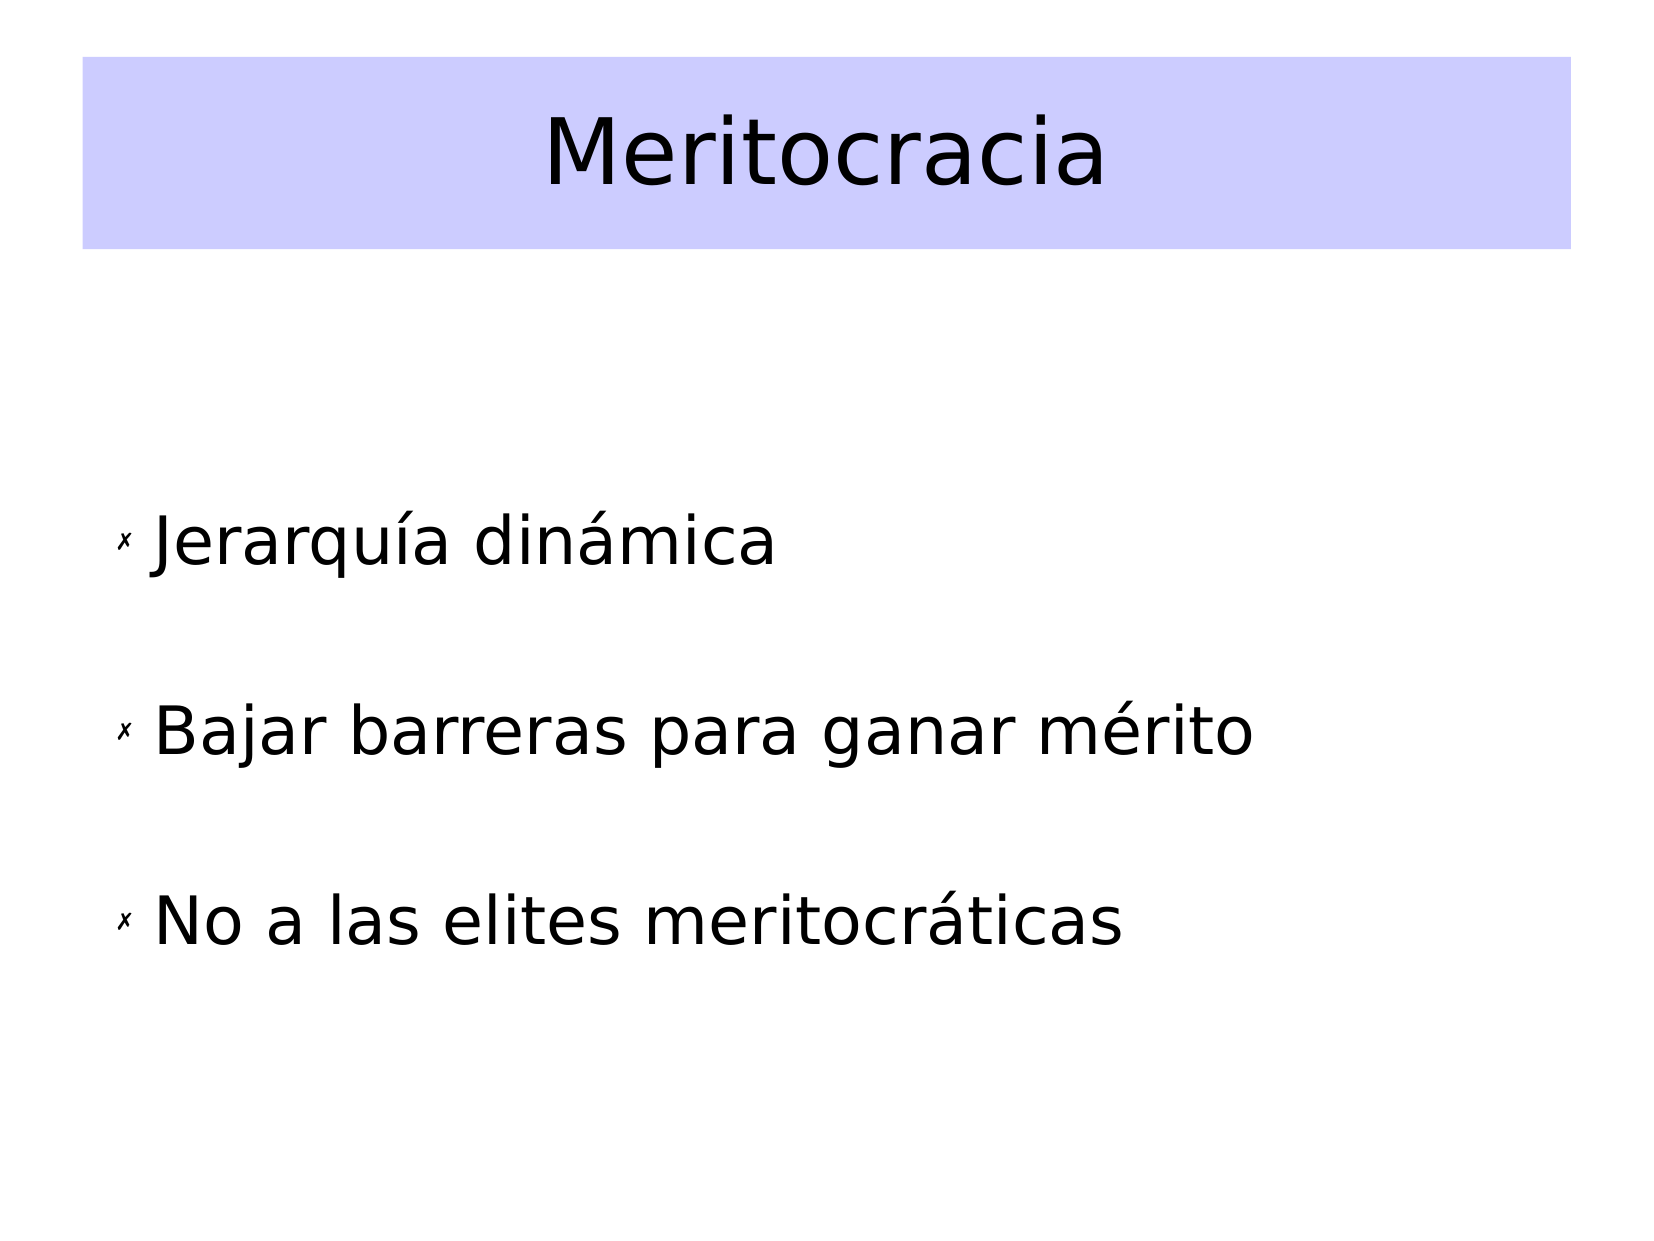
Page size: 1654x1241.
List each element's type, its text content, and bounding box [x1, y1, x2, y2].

title Meritocracia [82, 56, 1571, 250]
subtitle Jerarquía dinámica Bajar barreras para ganar mérito No a las elites meritocráticas [82, 354, 1571, 1109]
